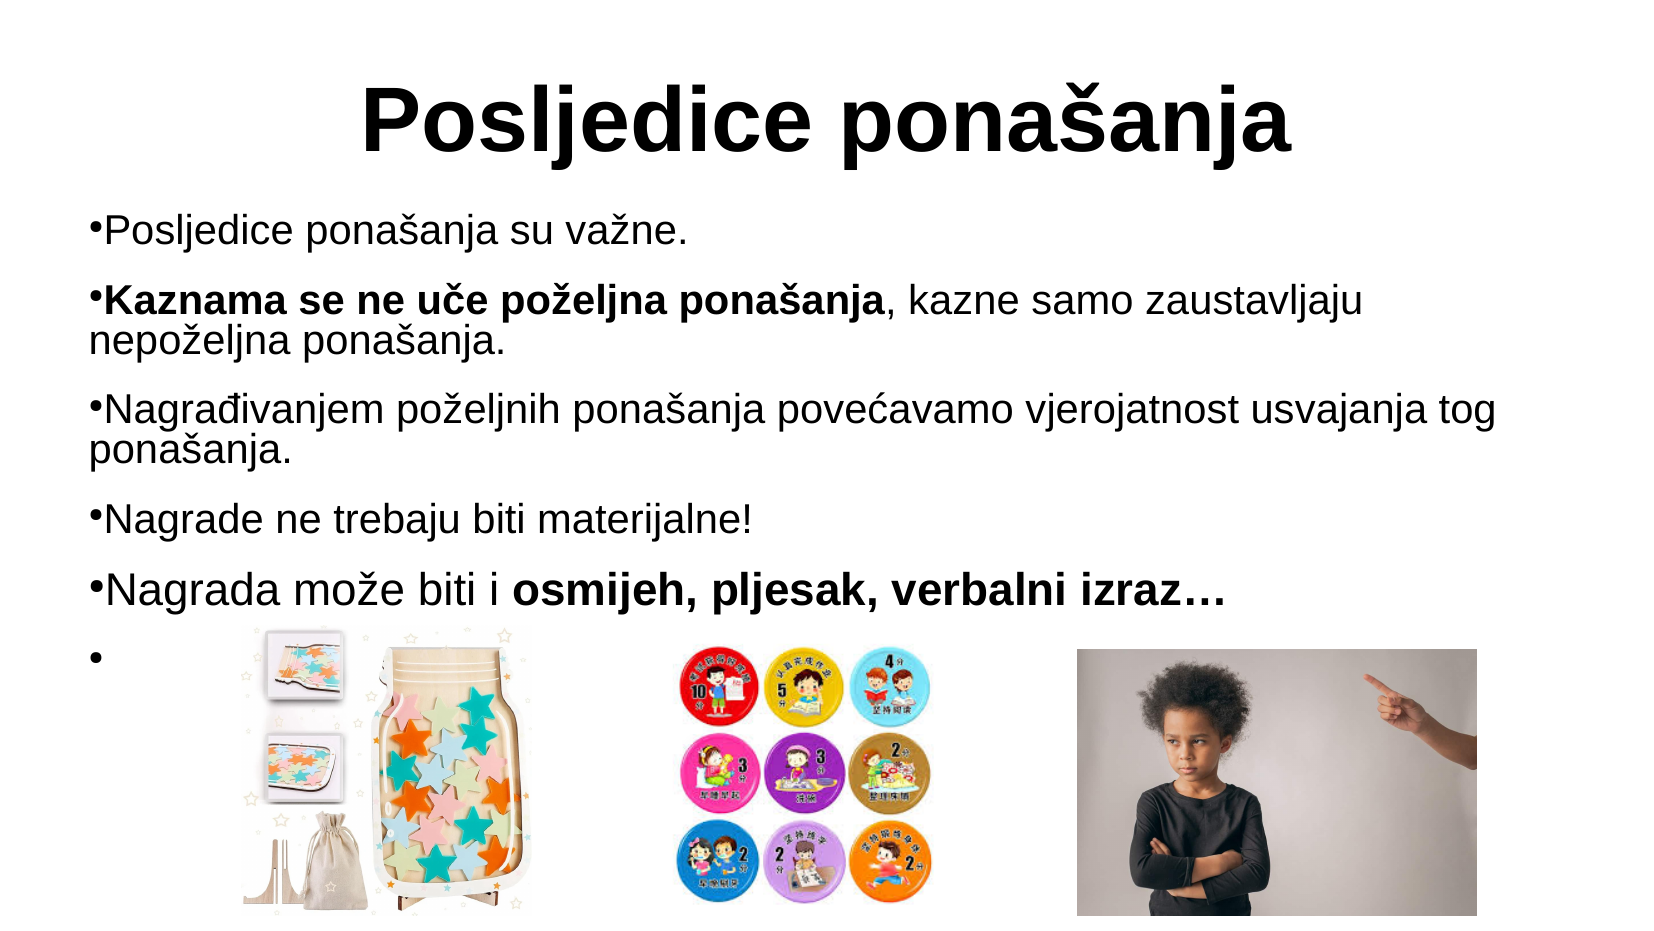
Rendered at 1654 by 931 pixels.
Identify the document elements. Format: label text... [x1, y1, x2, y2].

picture [241, 625, 532, 916]
picture [1077, 649, 1477, 916]
list Posljedice ponašanja su važne. Kaznama se ne uče poželjna ponašanja, kazne samo zaustavljaju nepoželjna ponašanja. Nagrađivanjem poželjnih ponašanja povećavamo vjerojatnost usvajanja tog ponašanja. Nagrade ne trebaju biti materijalne! Nagrada može biti i osmijeh, pljesak, verbalni izraz… [88, 212, 1511, 626]
title Posljedice ponašanja [82, 37, 1571, 193]
picture [663, 634, 945, 916]
